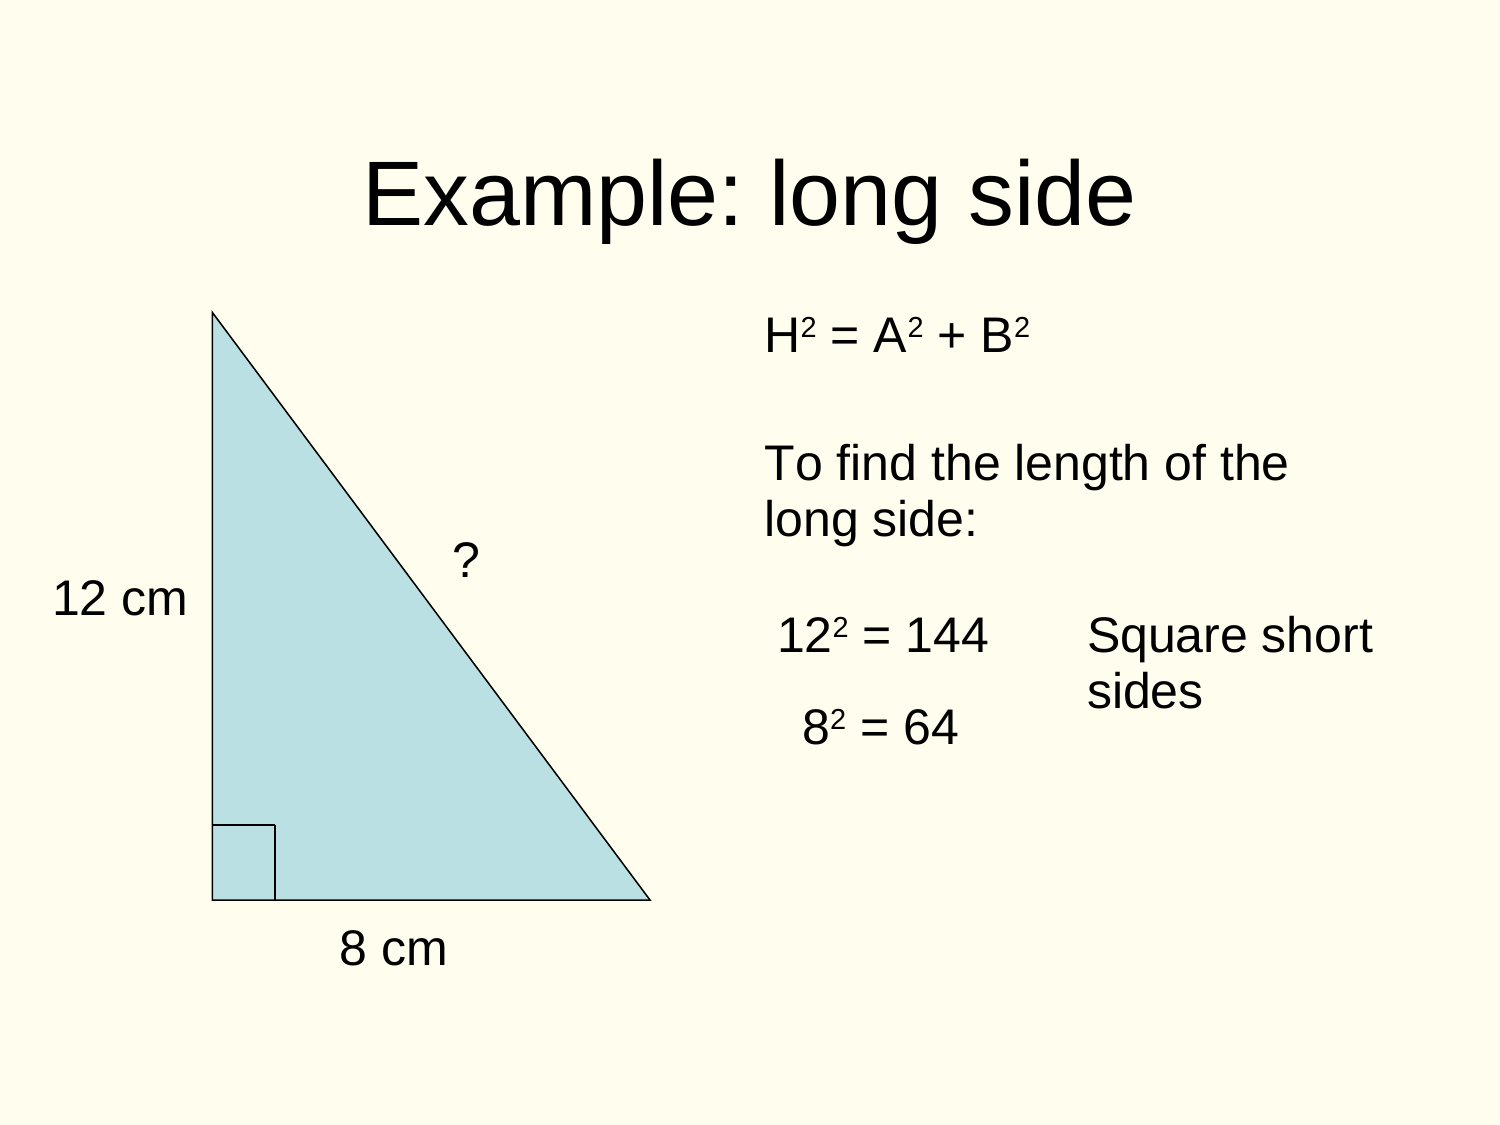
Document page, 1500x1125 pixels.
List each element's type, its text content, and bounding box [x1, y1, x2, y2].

text_box 12 cm [37, 562, 213, 634]
text_box ? [437, 524, 495, 597]
text_box 8 cm [324, 912, 464, 984]
text_box H2 = A2 + B2 [749, 299, 1091, 372]
text_box 122 = 144 [762, 599, 1005, 672]
text_box To find the length of the long side: [749, 427, 1328, 555]
text_box 82 = 64 [787, 692, 974, 764]
title Example: long side [112, 99, 1388, 288]
text_box [212, 312, 651, 901]
text_box Square short sides [1072, 599, 1438, 727]
